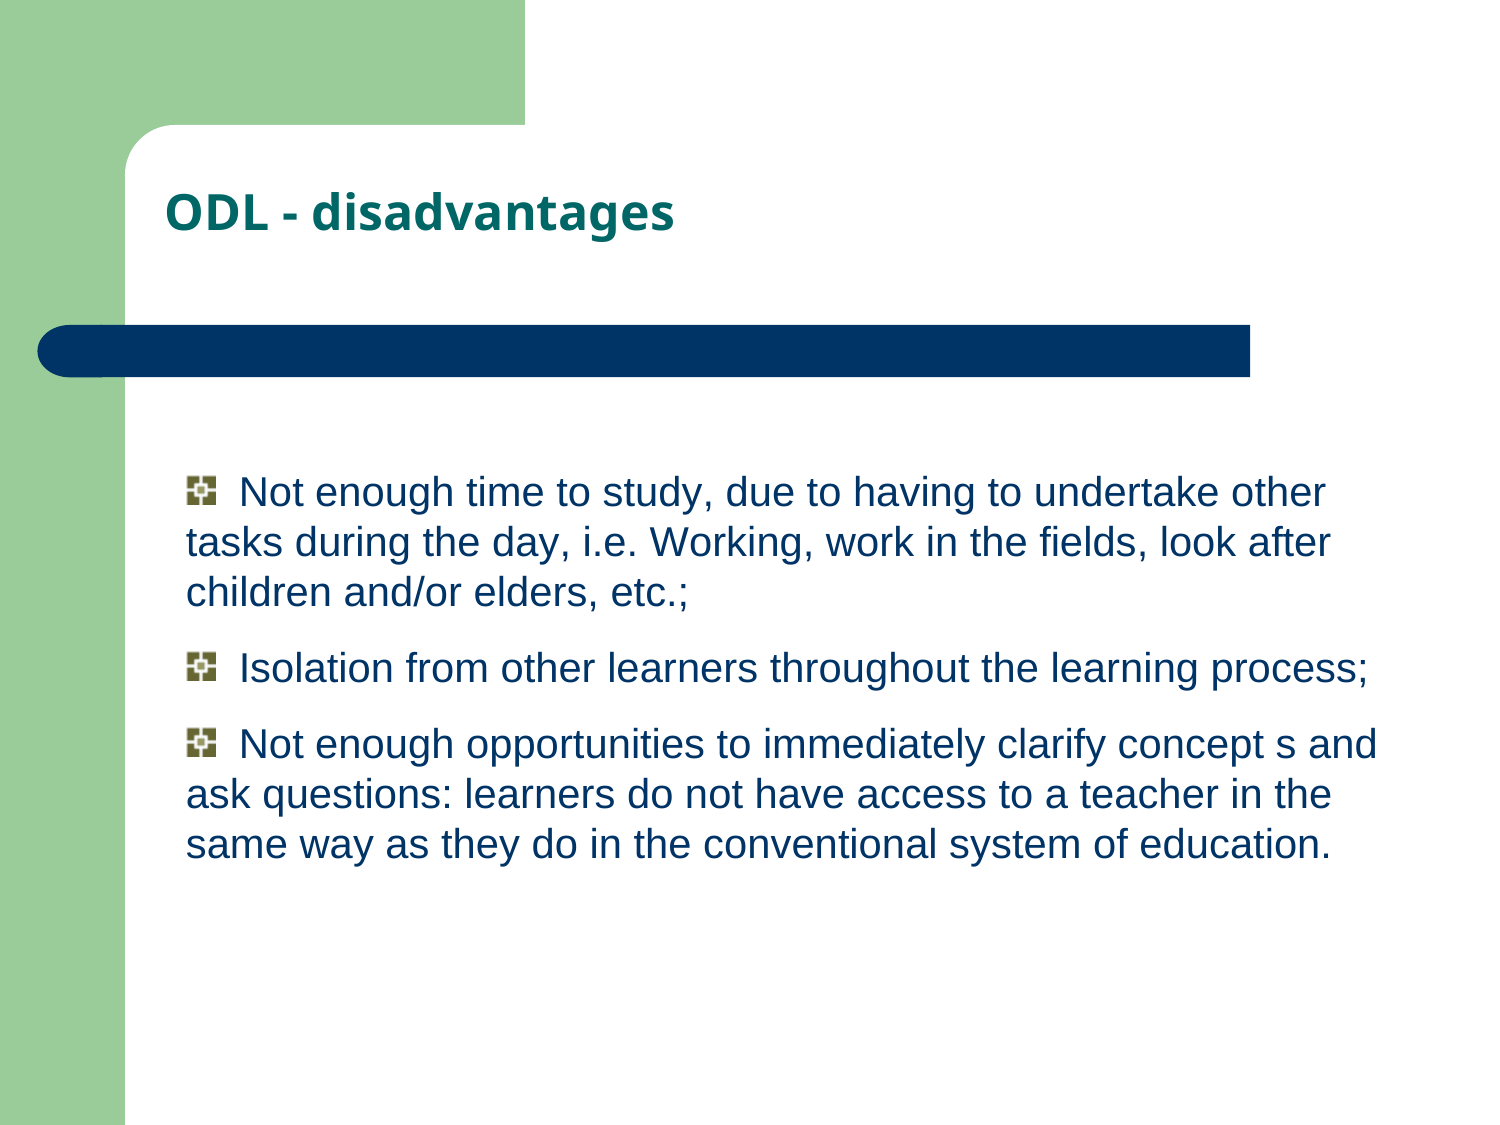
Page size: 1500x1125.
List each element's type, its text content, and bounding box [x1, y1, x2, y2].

picture [185, 726, 216, 757]
picture [185, 474, 216, 505]
text_box Not enough time to study, due to having to undertake other tasks during the day, i.e. Working, work in the fields, look after children and/or elders, etc.; Isolation from other learners throughout the learning process; Not enough opportunities to immediately clarify concept s and ask questions: learners do not have access to a teacher in the same way as they do in the conventional system of education. [171, 397, 1447, 1073]
title ODL - disadvantages [149, 149, 1463, 250]
picture [185, 650, 216, 681]
list [149, 387, 1463, 1000]
